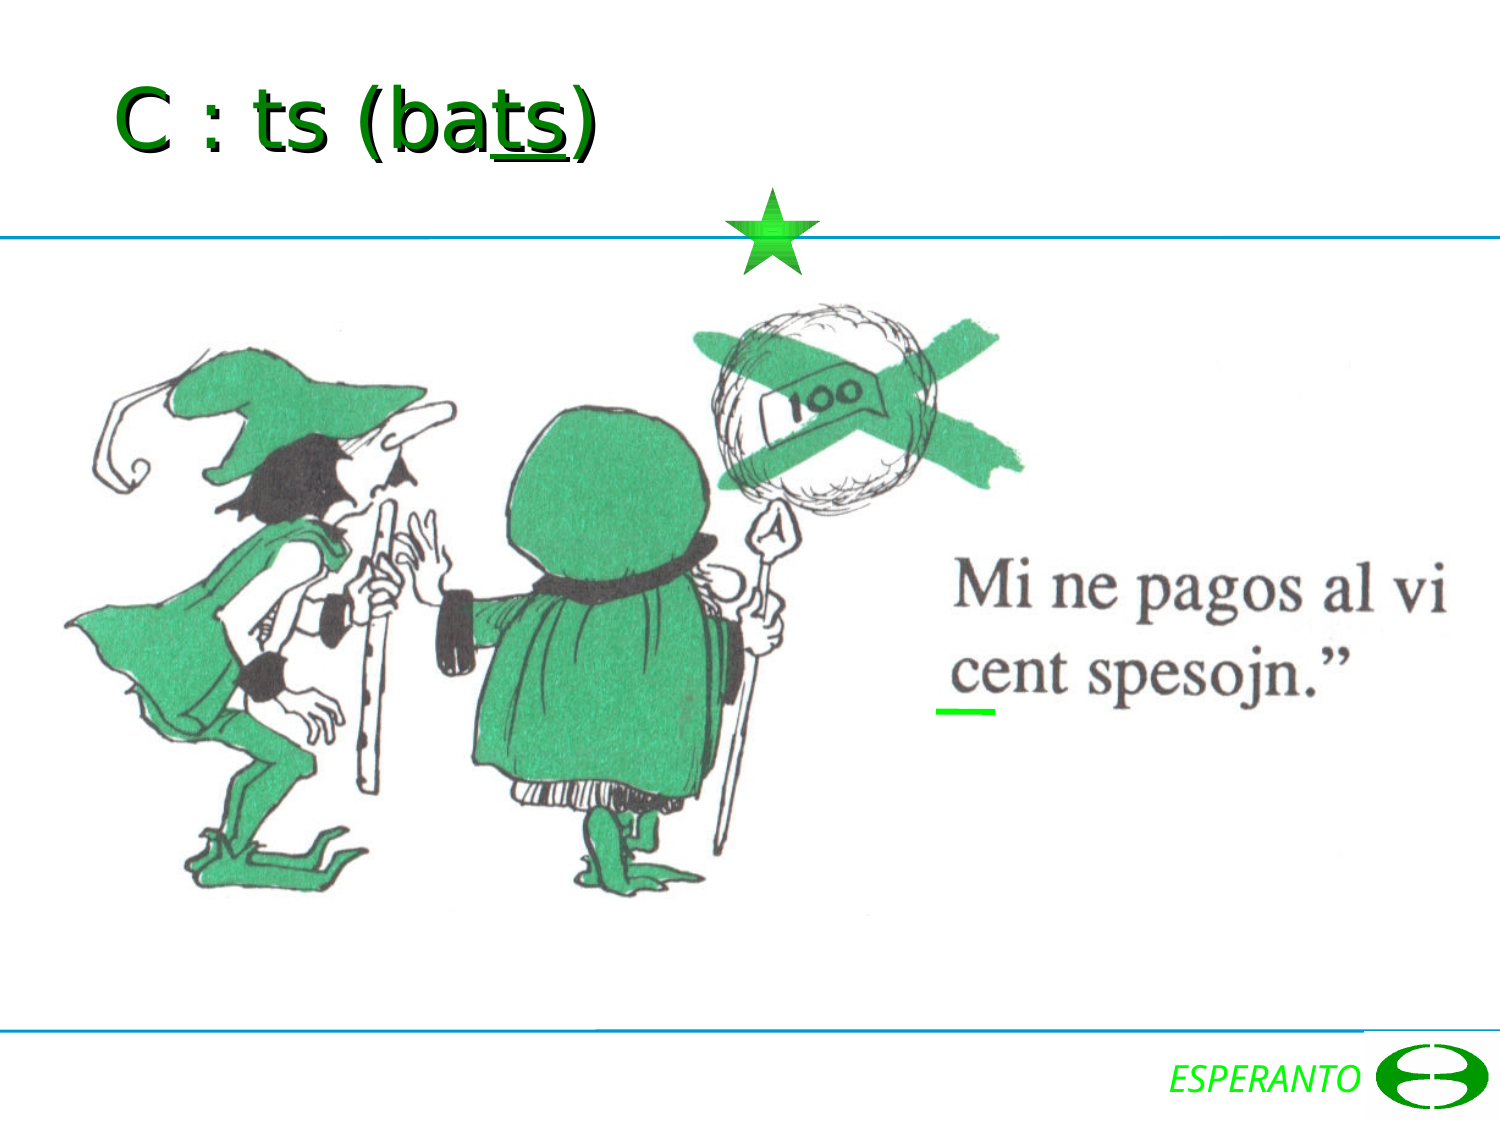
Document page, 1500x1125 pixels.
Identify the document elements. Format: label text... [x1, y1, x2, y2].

title C : ts (bats) [112, 5, 1448, 245]
picture [1364, 1032, 1500, 1122]
picture [59, 295, 1454, 916]
